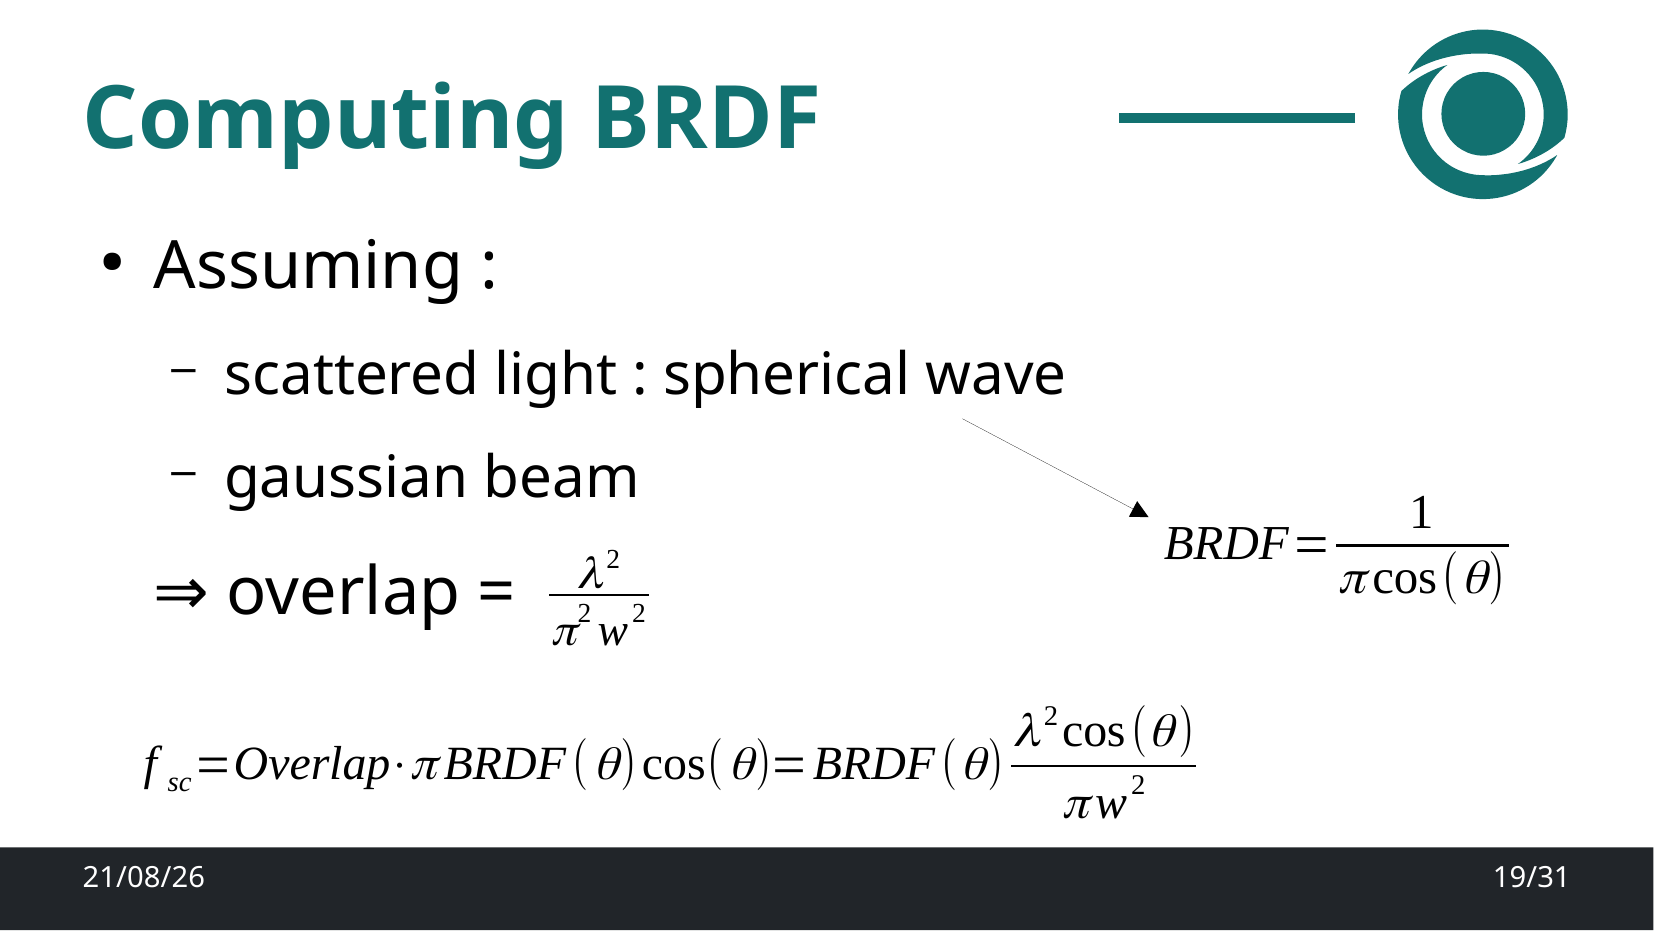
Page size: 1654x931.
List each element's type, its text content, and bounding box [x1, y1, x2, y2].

chart [1148, 486, 1522, 608]
title Computing BRDF [82, 37, 1241, 193]
list Assuming : scattered light : spherical wave gaussian beam ⇒ overlap = [82, 217, 1571, 758]
chart [534, 542, 661, 656]
chart [131, 698, 1209, 829]
